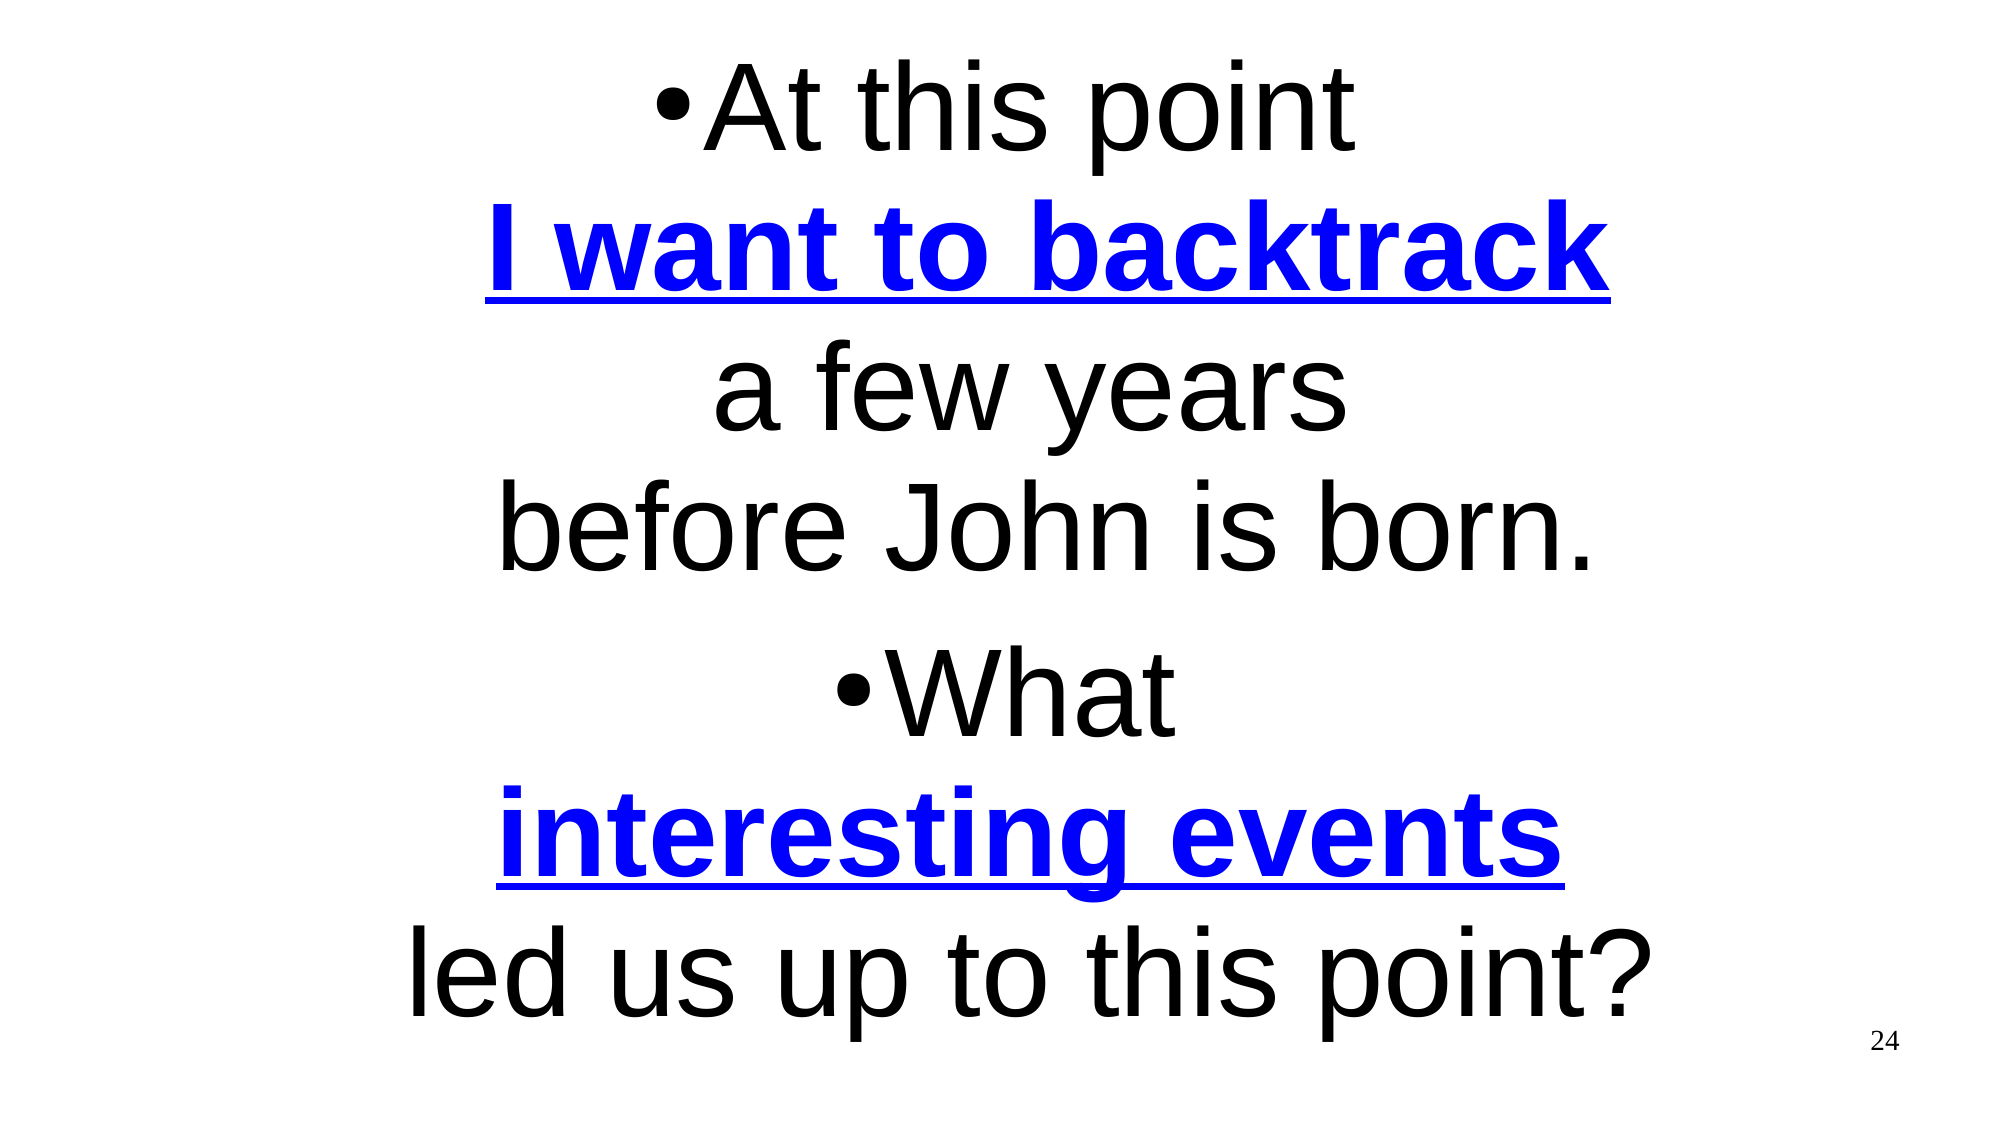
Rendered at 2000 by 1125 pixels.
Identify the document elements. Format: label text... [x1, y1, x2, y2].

list At this point I want to backtrack a few years before John is born. What interesting events led us up to this point? [37, 37, 1988, 1088]
